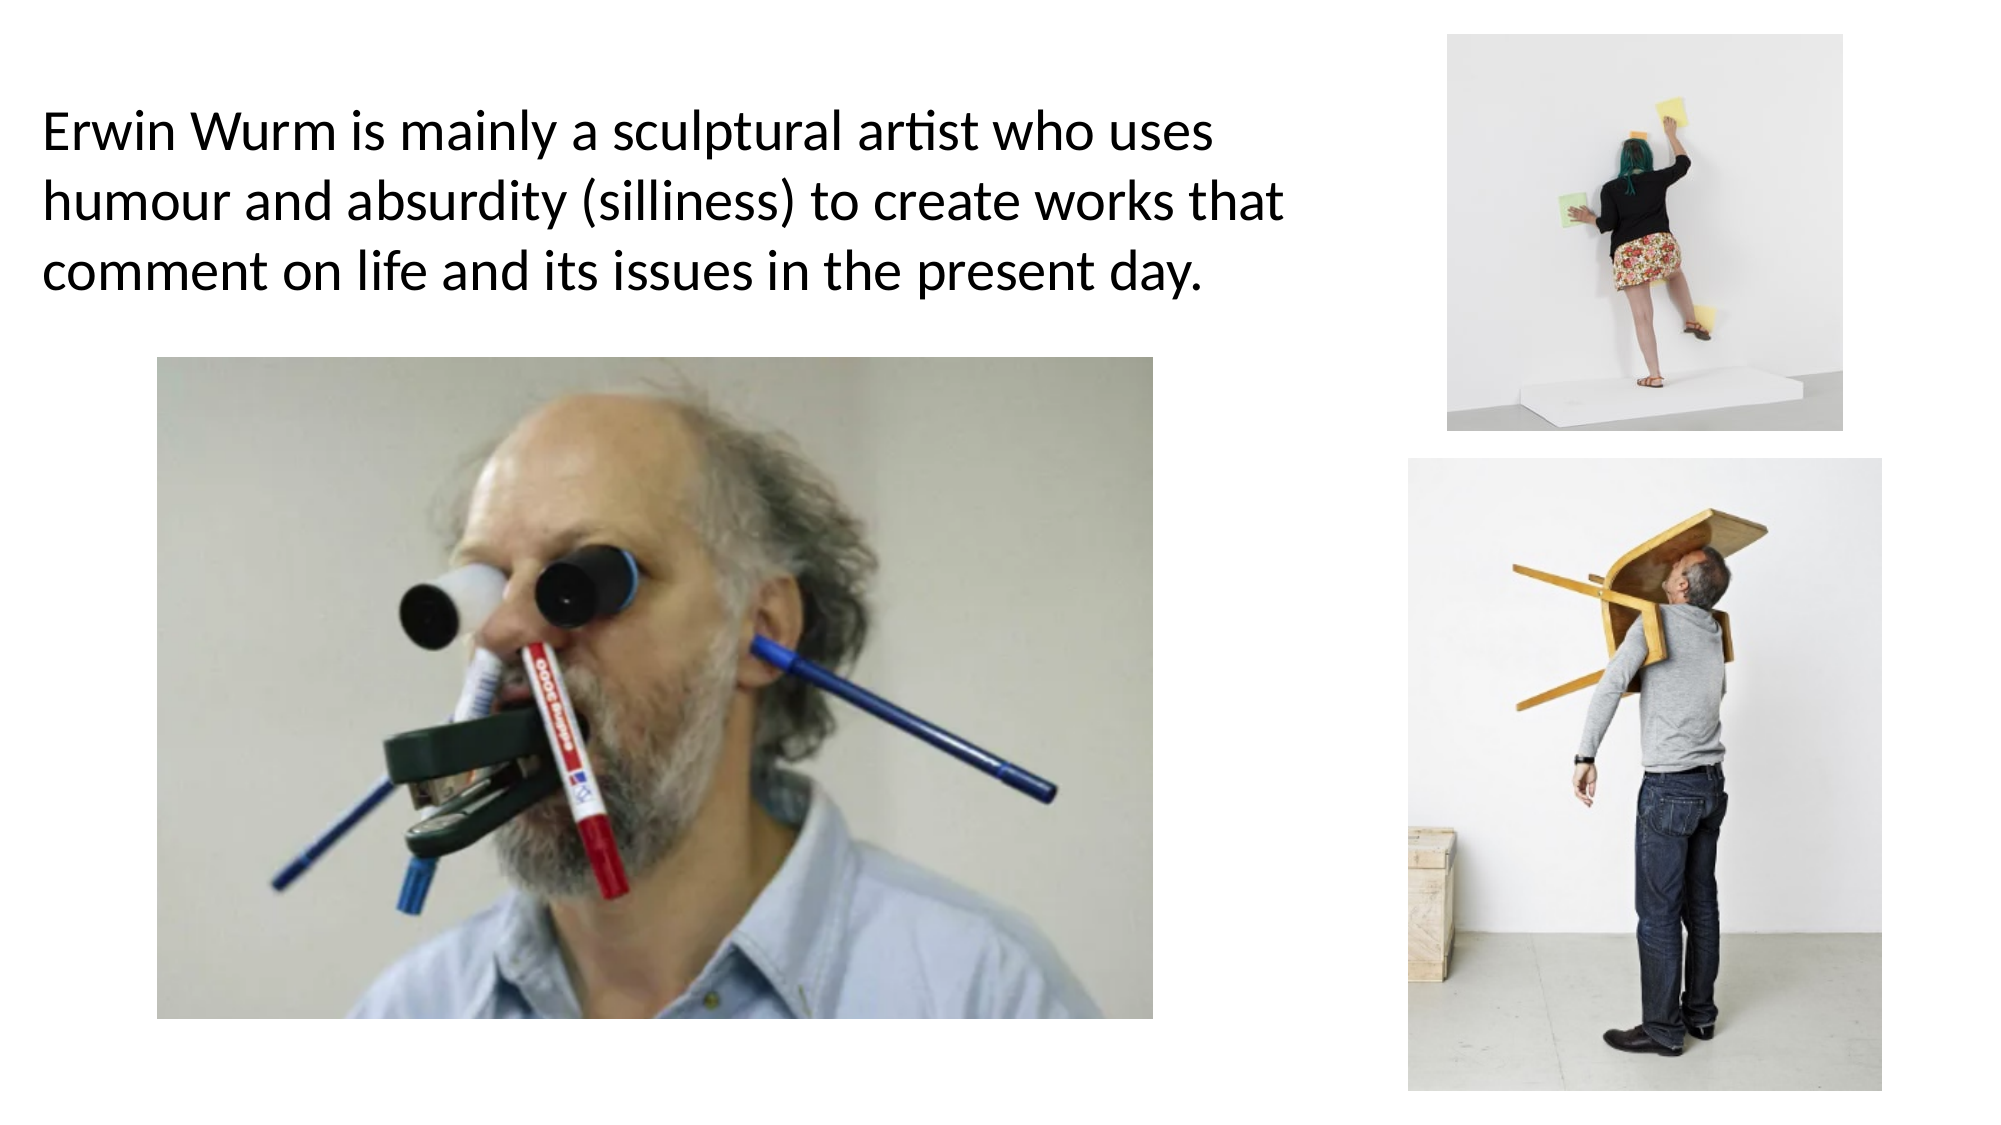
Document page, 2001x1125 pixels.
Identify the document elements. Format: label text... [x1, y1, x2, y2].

picture [157, 357, 1153, 1019]
text_box Erwin Wurm is mainly a sculptural artist who uses humour and absurdity (silliness) to create works that comment on life and its issues in the present day. [27, 34, 1367, 355]
picture [1447, 34, 1843, 431]
picture [1408, 458, 1882, 1091]
